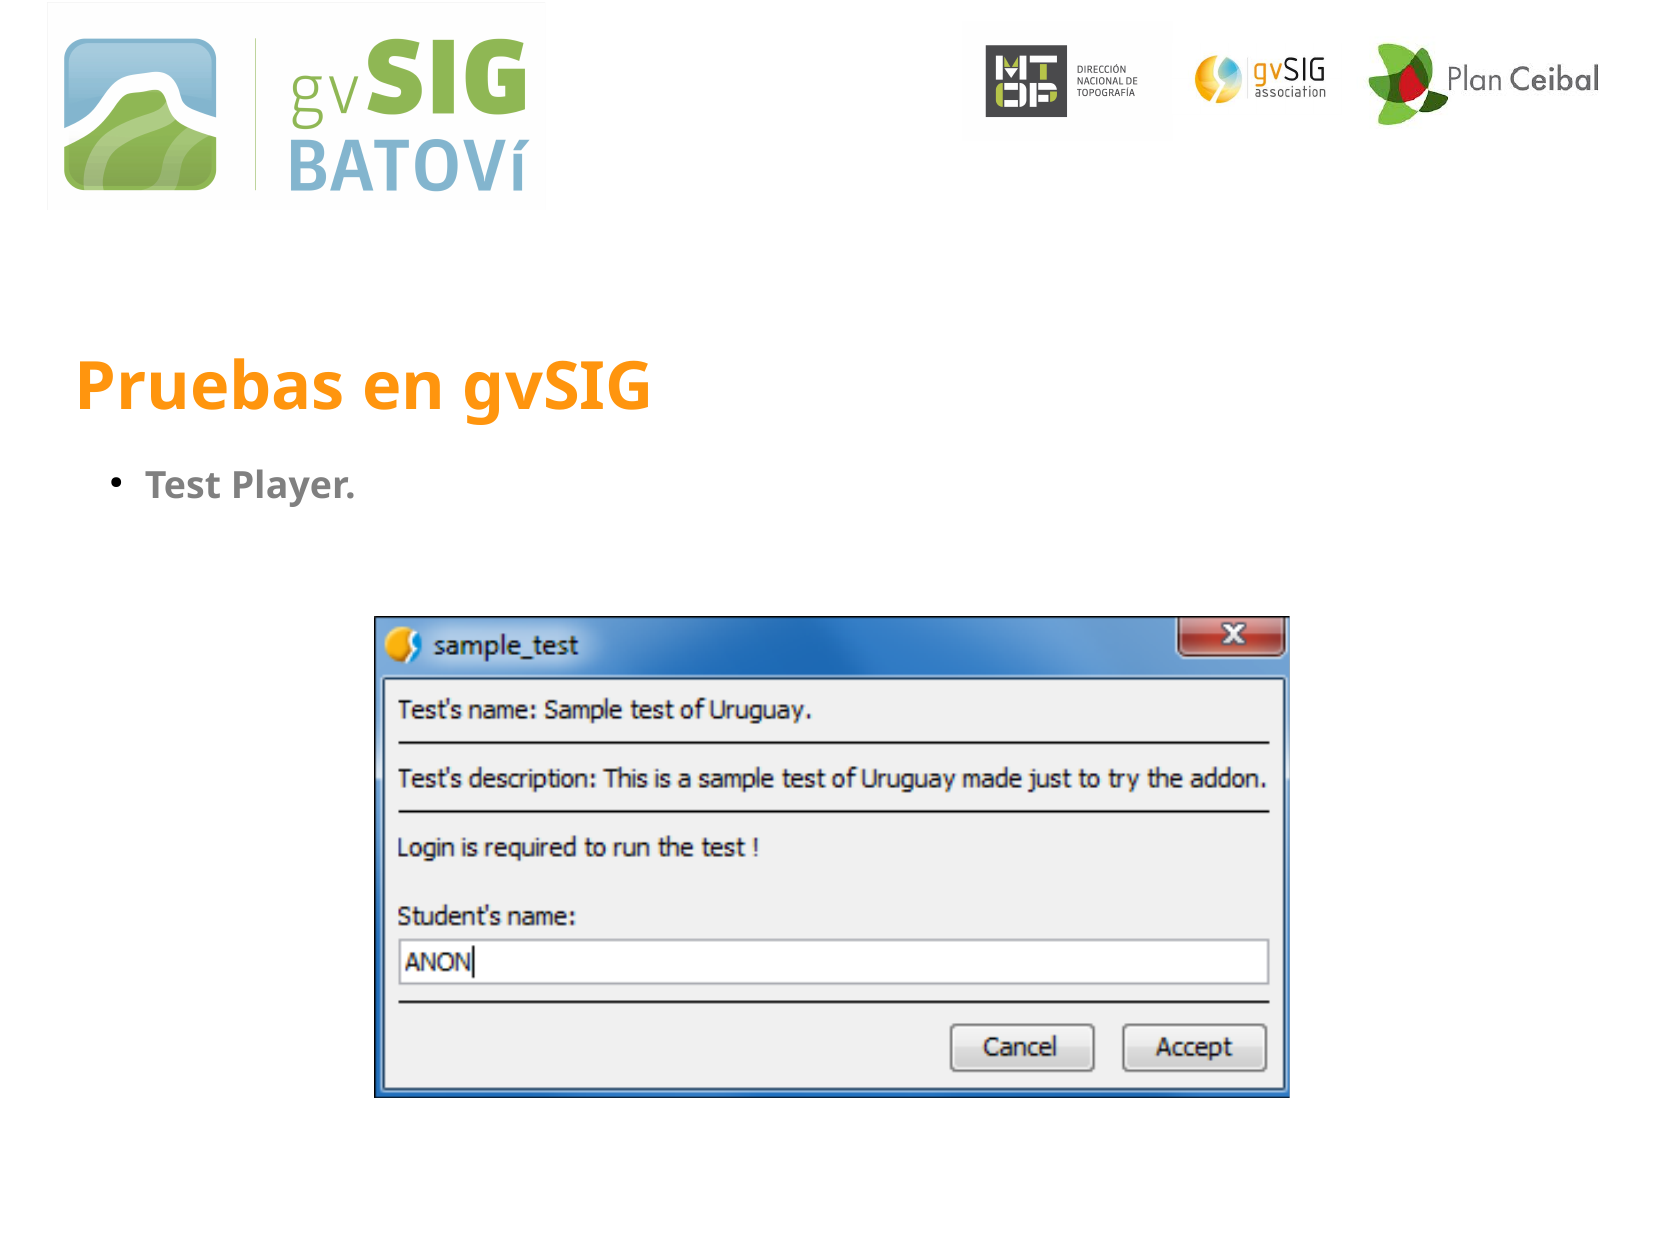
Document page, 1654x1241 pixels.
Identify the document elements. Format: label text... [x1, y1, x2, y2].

list Pruebas en gvSIG Test Player. [74, 338, 1563, 817]
picture [373, 817, 1290, 1098]
picture [962, 21, 1342, 141]
picture [1343, 23, 1626, 142]
